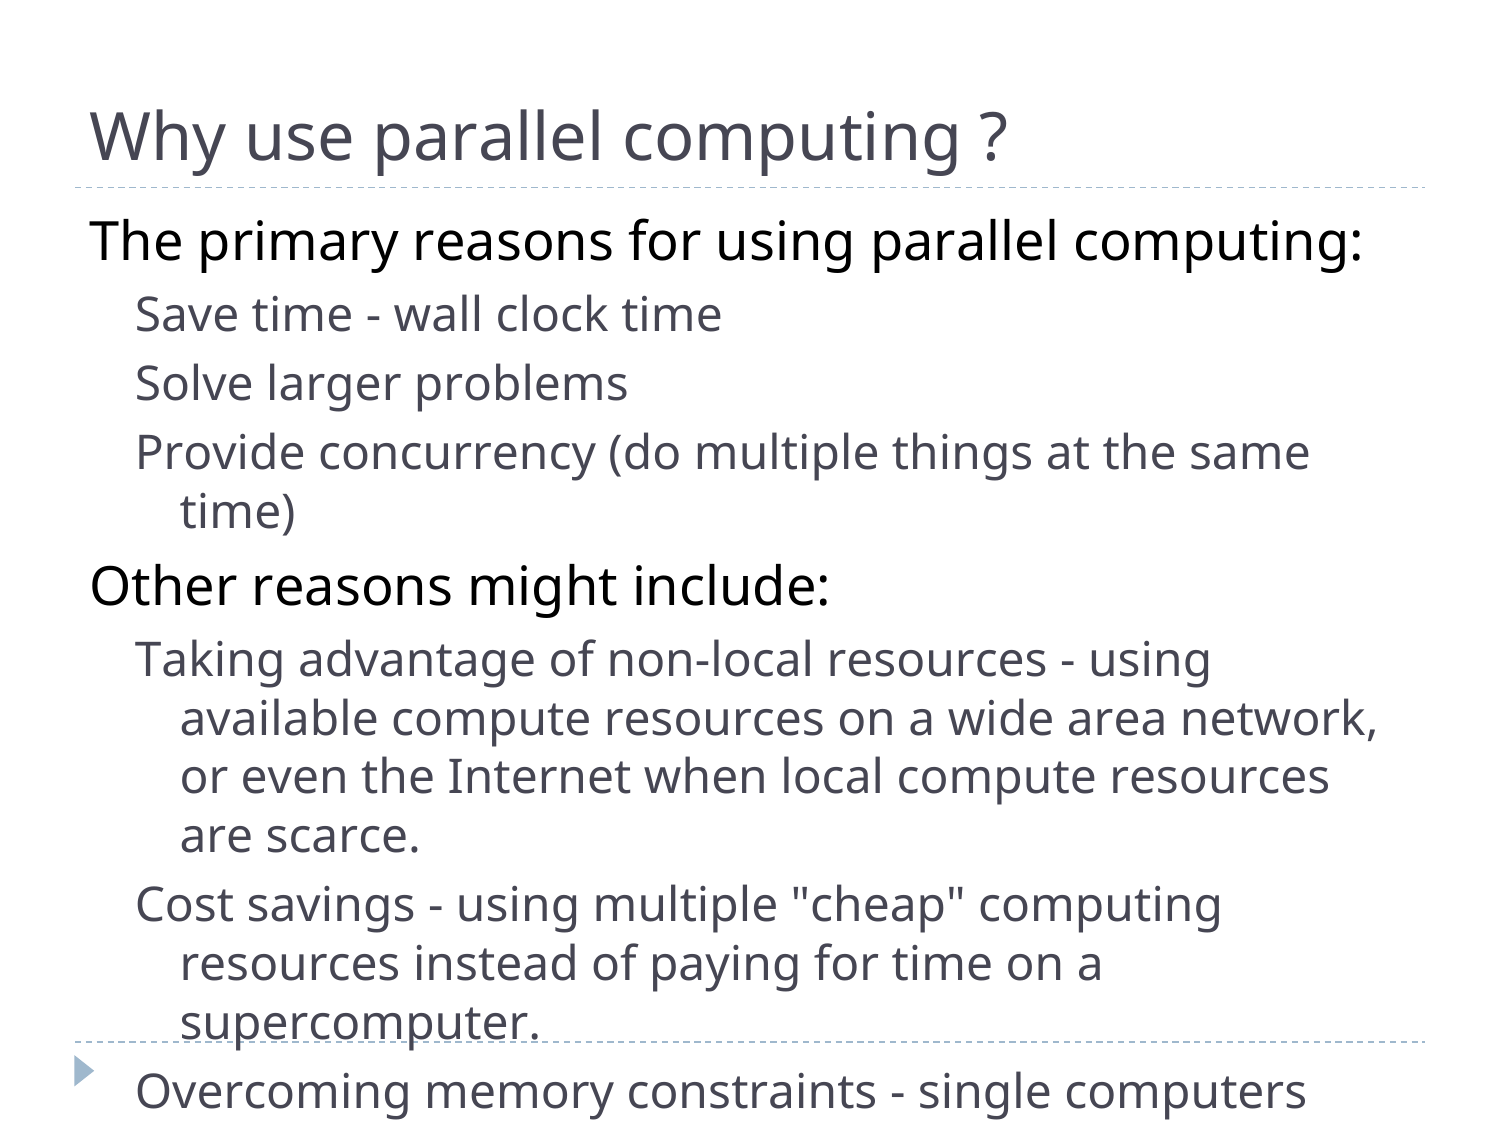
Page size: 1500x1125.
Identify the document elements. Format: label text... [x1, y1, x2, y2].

list The primary reasons for using parallel computing: Save time - wall clock time Solve larger problems Provide concurrency (do multiple things at the same time) Other reasons might include: Taking advantage of non-local resources - using available compute resources on a wide area network, or even the Internet when local compute resources are scarce. Cost savings - using multiple "cheap" computing resources instead of paying for time on a supercomputer. Overcoming memory constraints - single computers have very finite memory resources. For large problems, using the memories of multiple computers may overcome this obstacle. [75, 200, 1426, 1040]
title Why use parallel computing ? [75, 24, 1426, 188]
